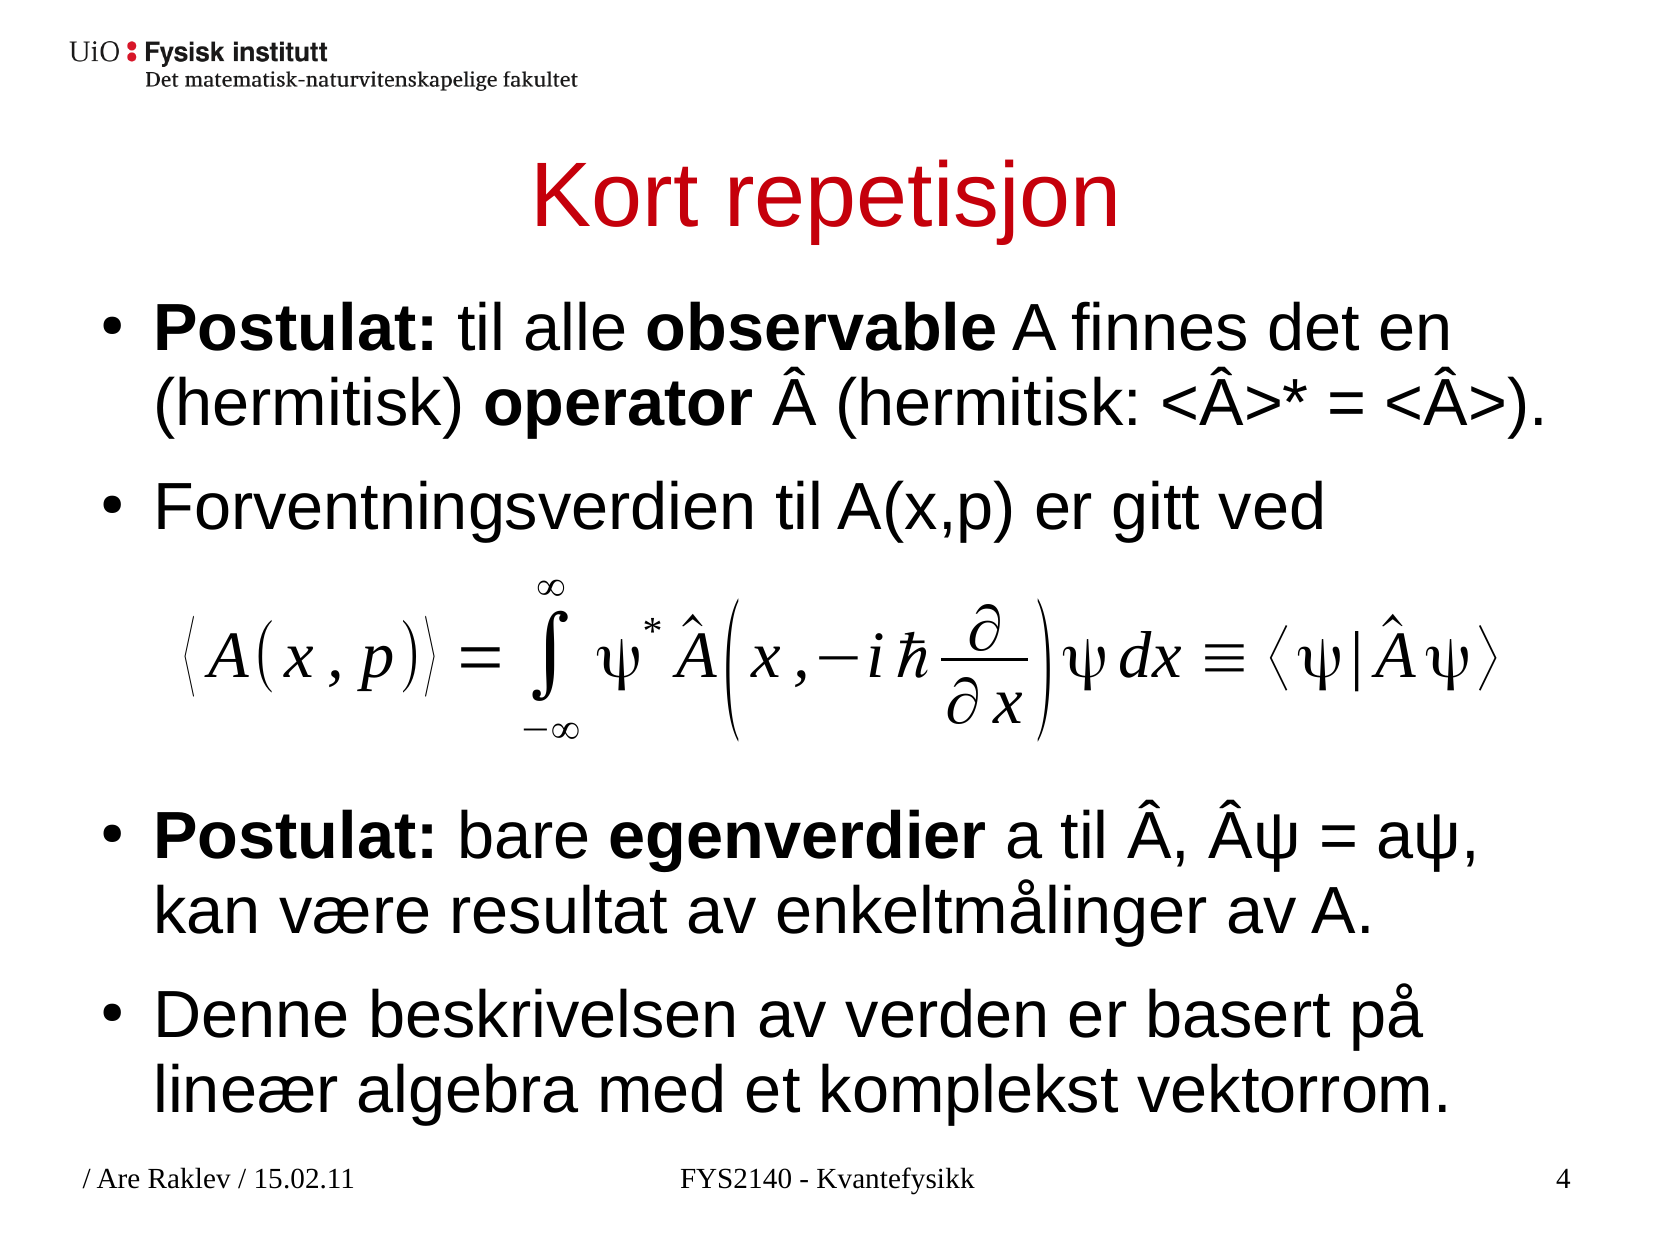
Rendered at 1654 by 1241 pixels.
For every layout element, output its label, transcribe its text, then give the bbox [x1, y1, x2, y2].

title Kort repetisjon [82, 90, 1571, 290]
list Postulat: til alle observable A finnes det en (hermitisk) operator Â (hermitisk: <Â>* = <Â>). Forventningsverdien til A(x,p) er gitt ved Postulat: bare egenverdier a til Â, Âψ = aψ, kan være resultat av enkeltmålinger av A. Denne beskrivelsen av verden er basert på lineær algebra med et komplekst vektorrom. [82, 290, 1576, 1125]
picture [68, 37, 581, 93]
chart [175, 562, 1505, 751]
